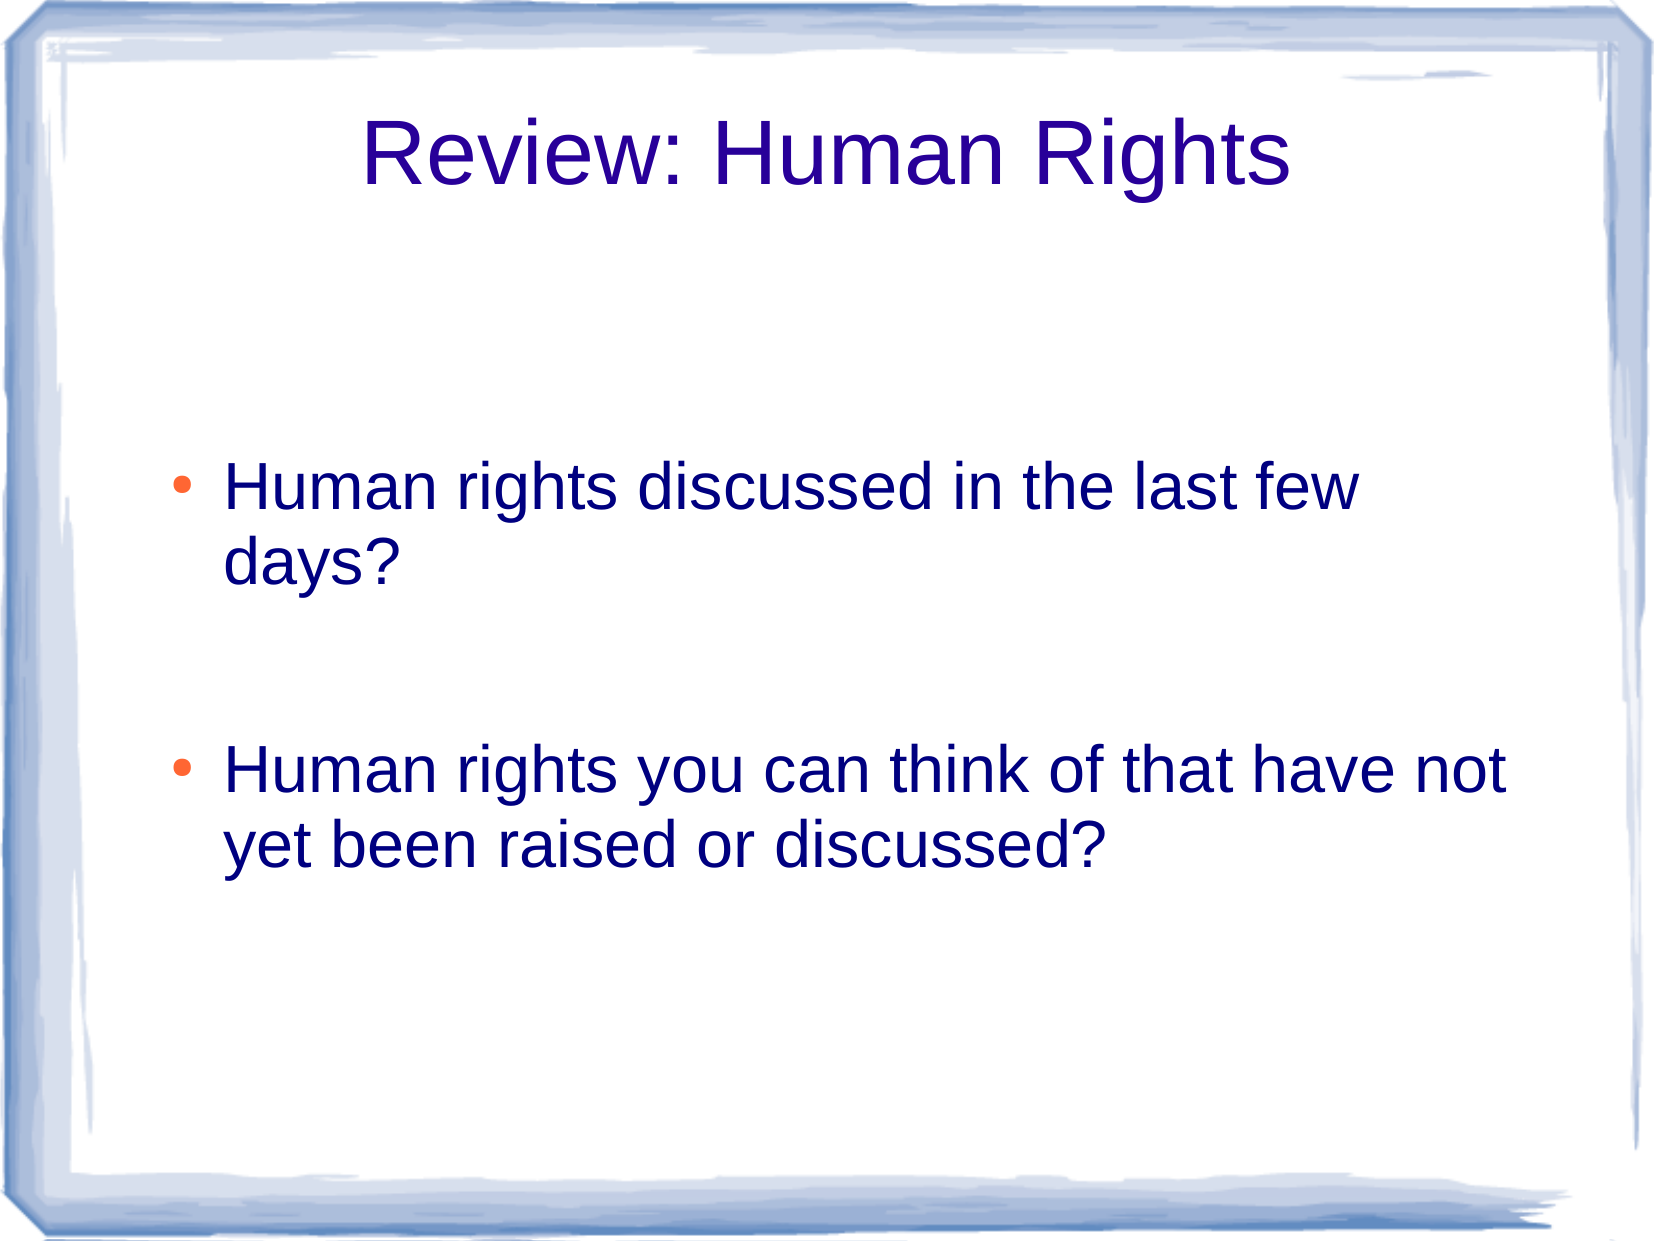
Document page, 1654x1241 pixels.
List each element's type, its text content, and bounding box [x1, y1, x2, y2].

list Human rights discussed in the last few days? Human rights you can think of that have not yet been raised or discussed? [152, 344, 1534, 1127]
title Review: Human Rights [82, 49, 1571, 257]
picture [0, 0, 1654, 1241]
